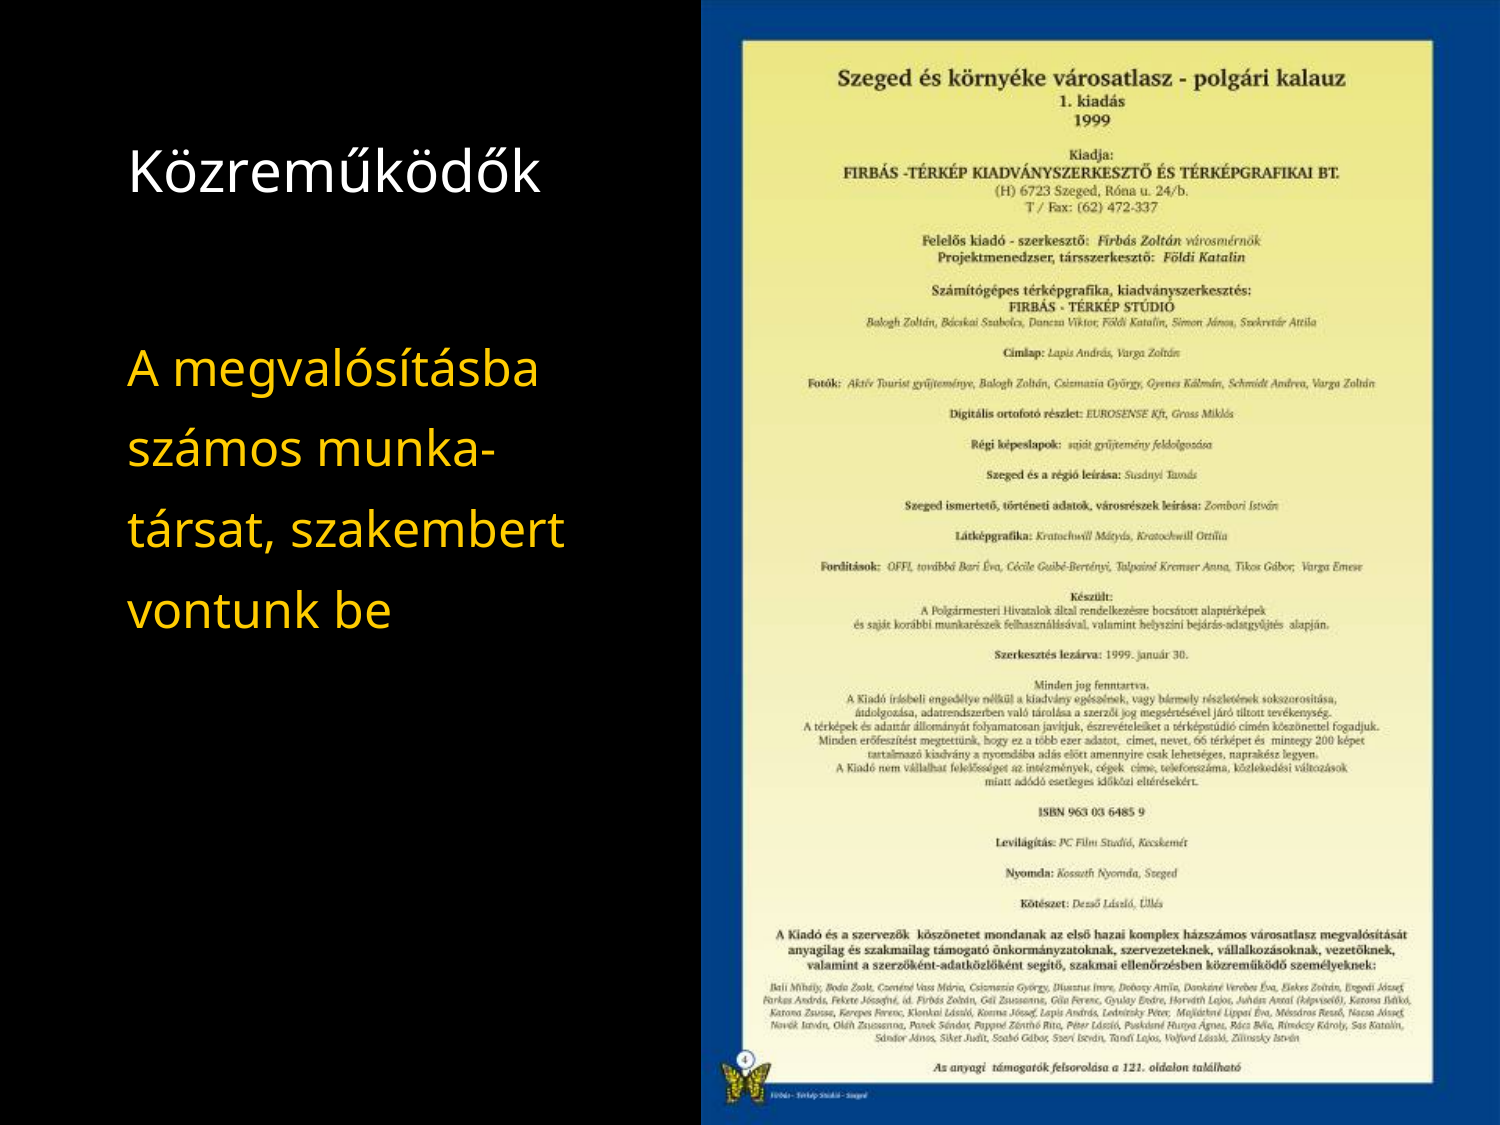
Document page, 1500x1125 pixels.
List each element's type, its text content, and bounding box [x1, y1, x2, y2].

list A megvalósításba számos munka- társat, szakembert vontunk be [112, 324, 701, 1001]
title Közreműködők [112, 49, 701, 290]
picture [701, 0, 1500, 1125]
